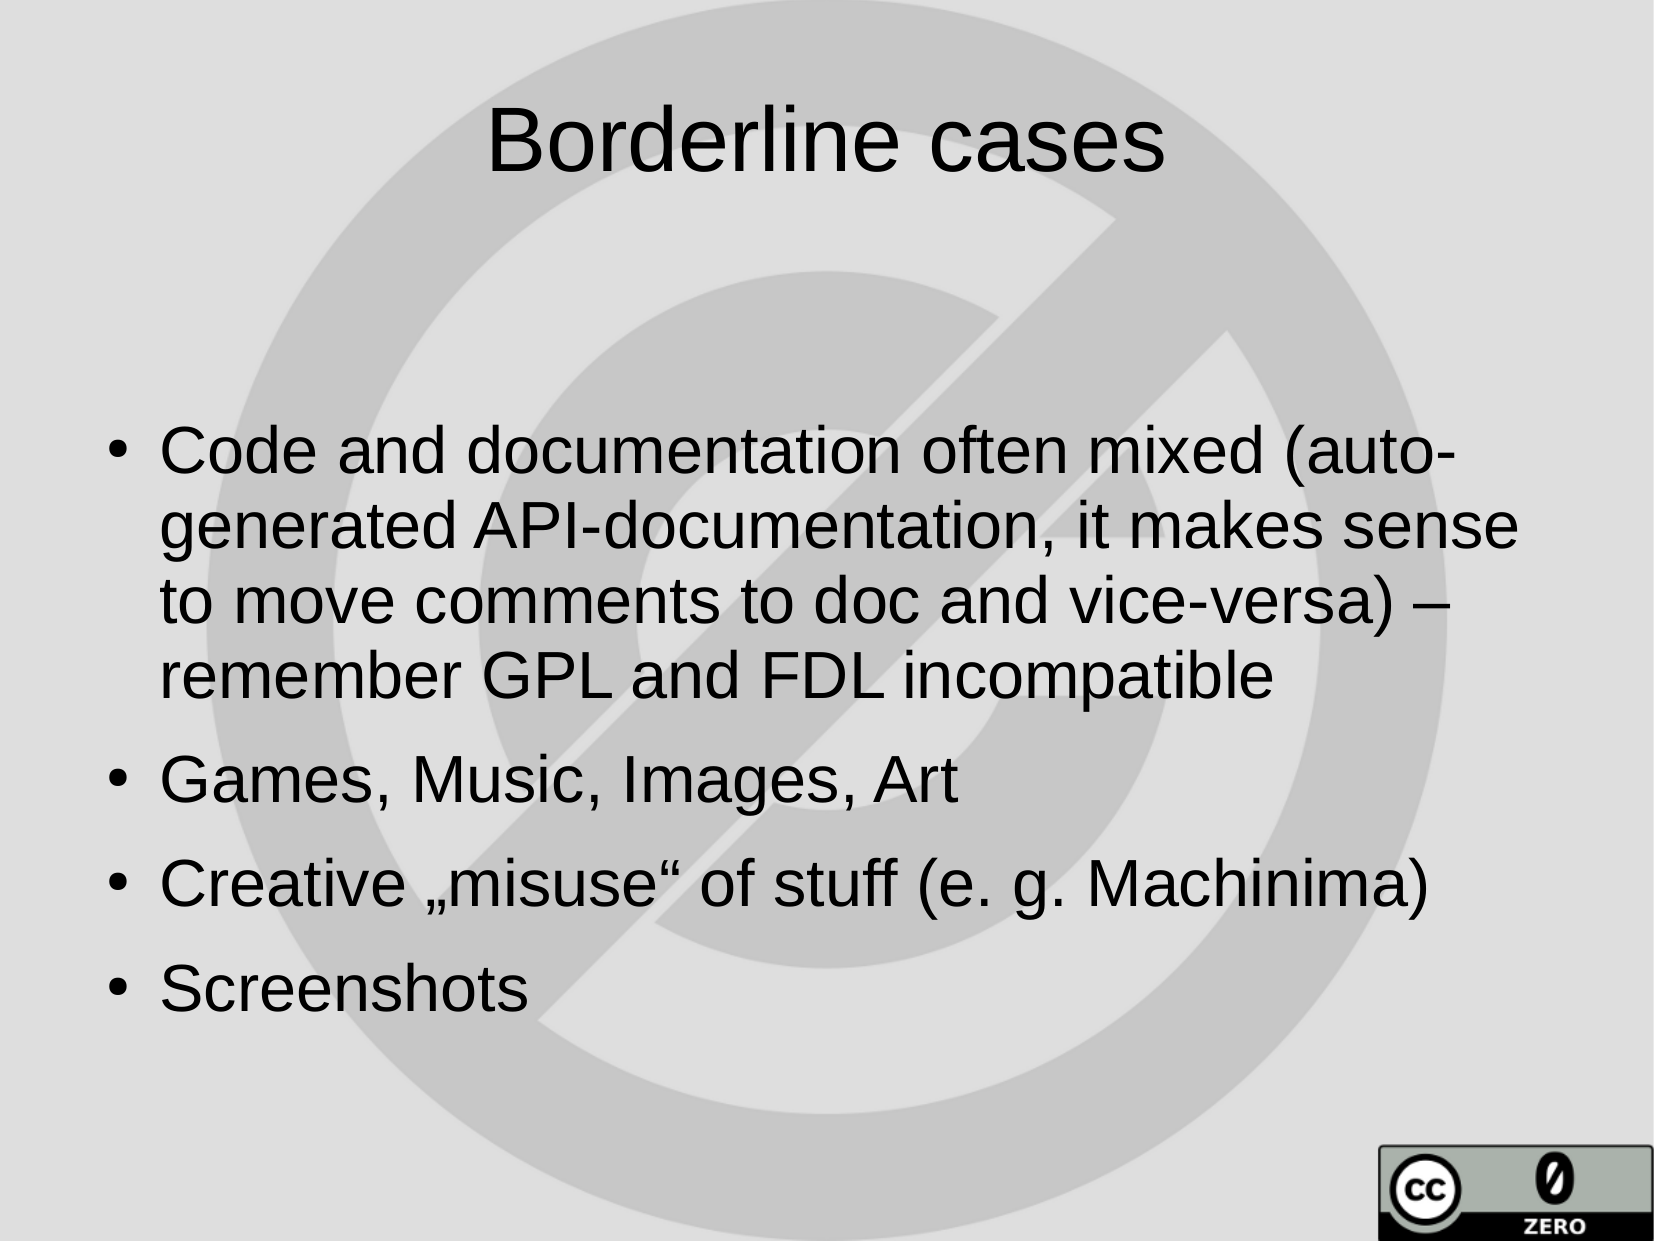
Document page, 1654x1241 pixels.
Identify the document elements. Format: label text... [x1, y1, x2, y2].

picture [0, 0, 1654, 1241]
list Code and documentation often mixed (auto-generated API-documentation, it makes sense to move comments to doc and vice-versa) – remember GPL and FDL incompatible Games, Music, Images, Art Creative „misuse“ of stuff (e. g. Machinima) Screenshots [88, 413, 1571, 1094]
title Borderline cases [59, 68, 1595, 212]
